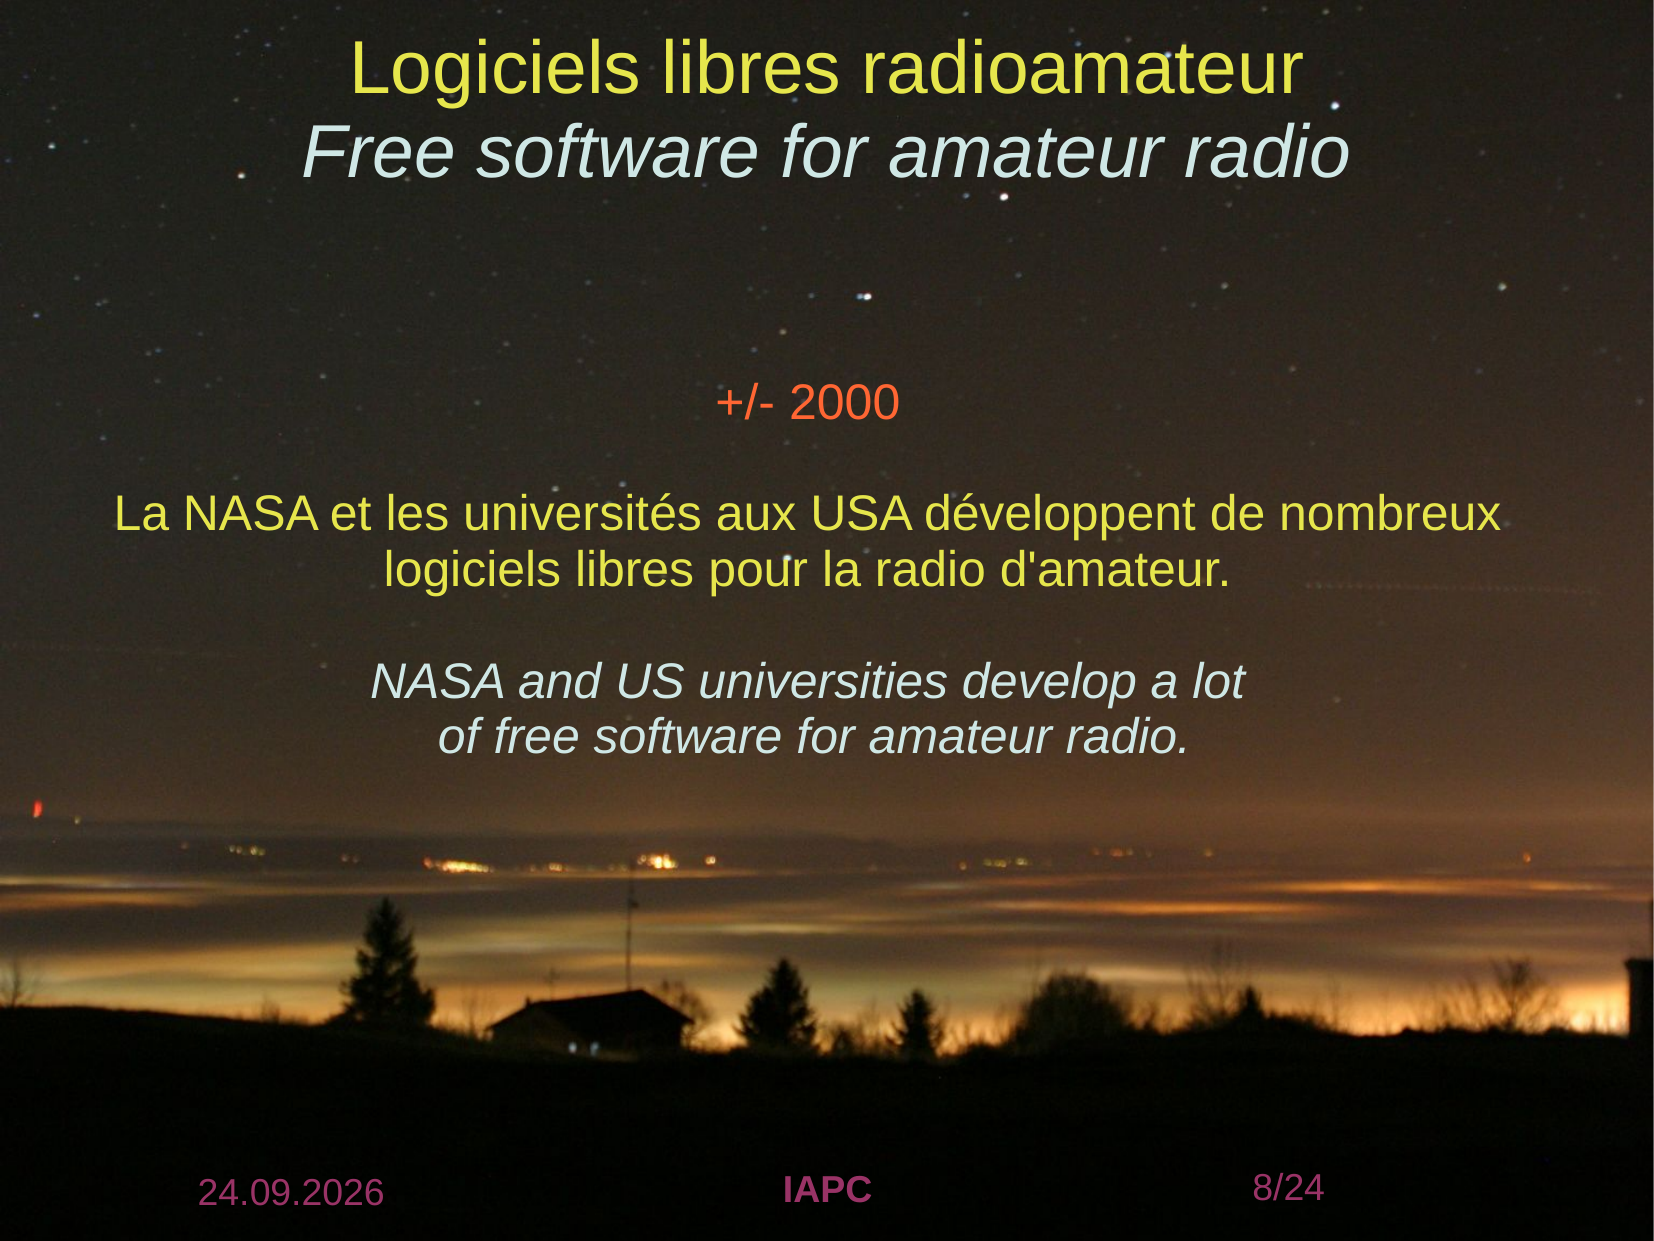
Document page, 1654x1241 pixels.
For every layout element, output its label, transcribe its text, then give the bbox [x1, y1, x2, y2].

title Logiciels libres radioamateur Free software for amateur radio [82, 5, 1571, 213]
picture [0, 0, 1654, 1241]
subtitle +/- 2000 La NASA et les universités aux USA développent de nombreux logiciels libres pour la radio d'amateur. NASA and US universities develop a lot of free software for amateur radio. [80, 237, 1536, 957]
